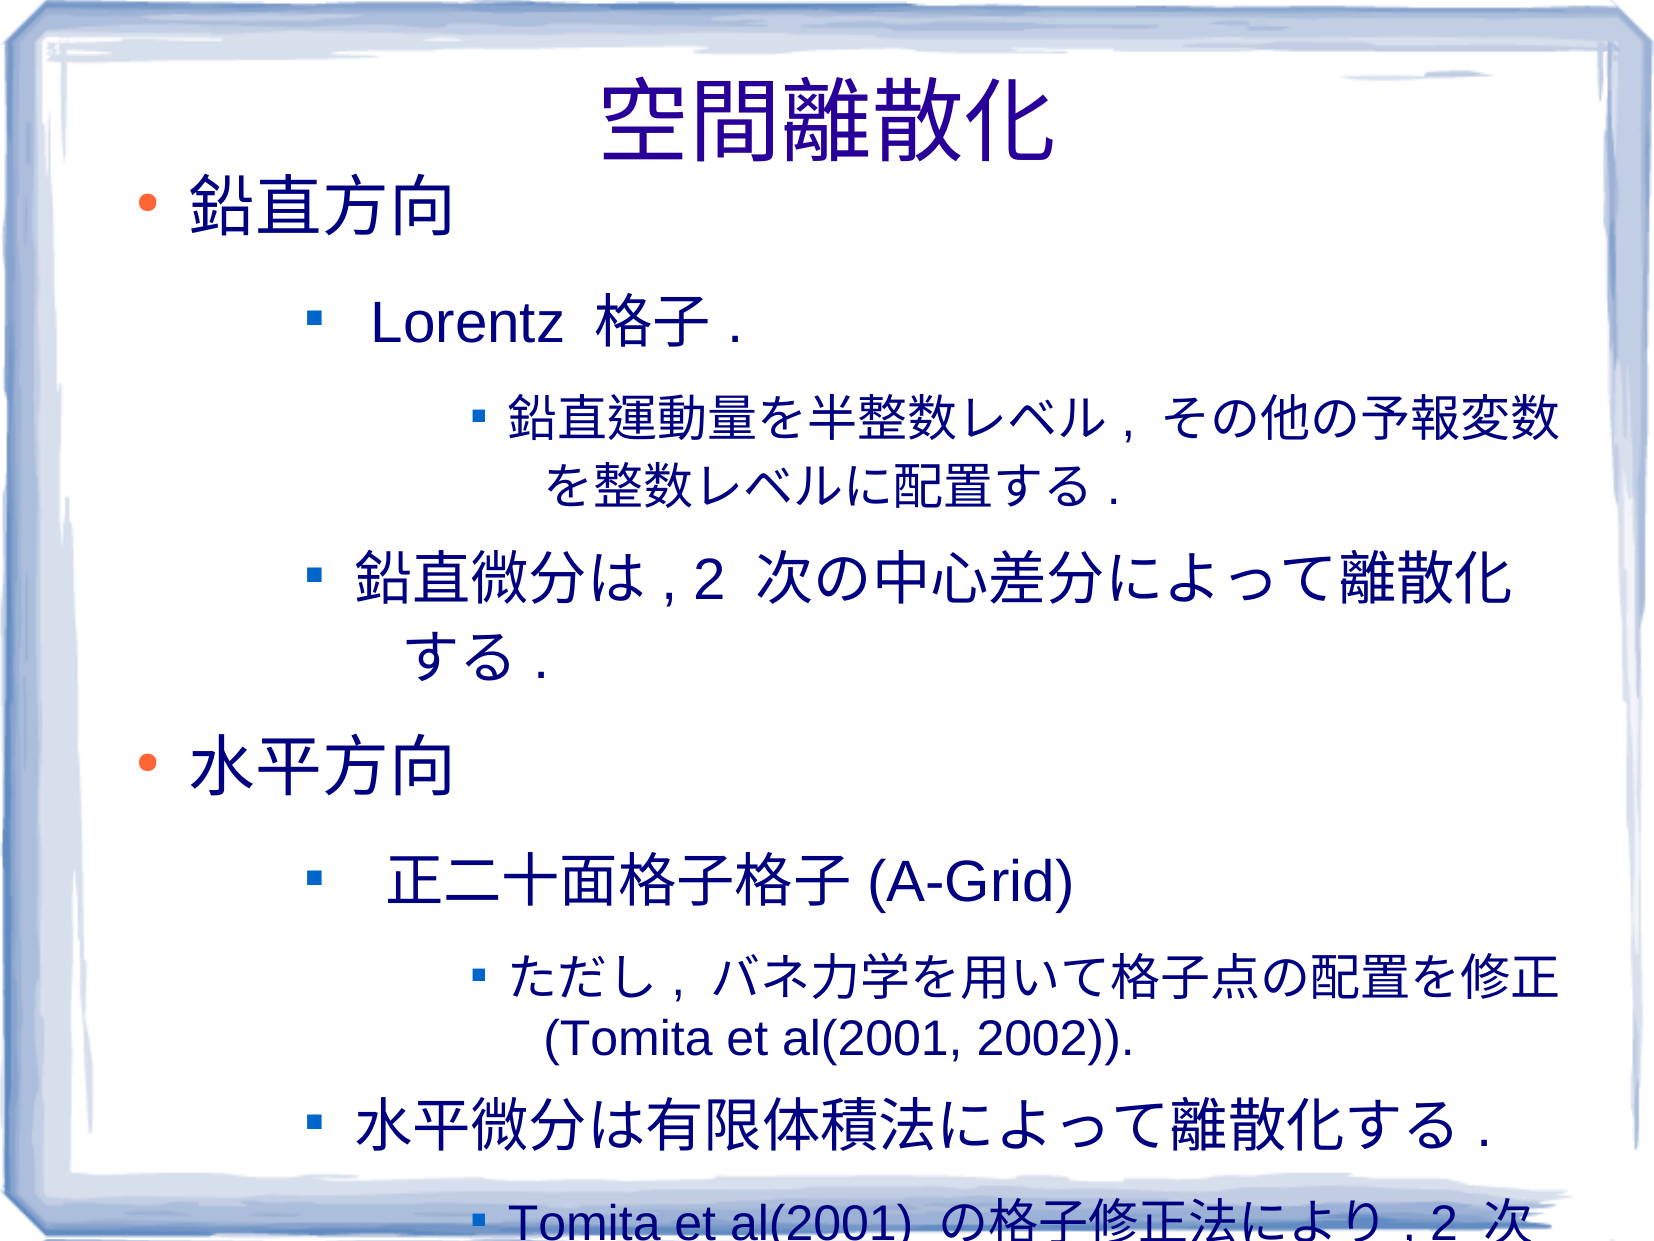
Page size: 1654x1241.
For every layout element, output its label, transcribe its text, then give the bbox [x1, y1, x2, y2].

title 空間離散化 [82, 49, 1571, 189]
picture [0, 0, 1654, 1241]
list 鉛直方向 Lorentz 格子. 鉛直運動量を半整数レベル, その他の予報変数を整数レベルに配置する. 鉛直微分は, 2 次の中心差分によって離散化する. 水平方向 正二十面格子格子(A-Grid) ただし, バネ力学を用いて格子点の配置を修正(Tomita et al(2001, 2002)). 水平微分は有限体積法によって離散化する. Tomita et al(2001) の格子修正法により, 2 次精度が保証される. [118, 159, 1571, 1241]
